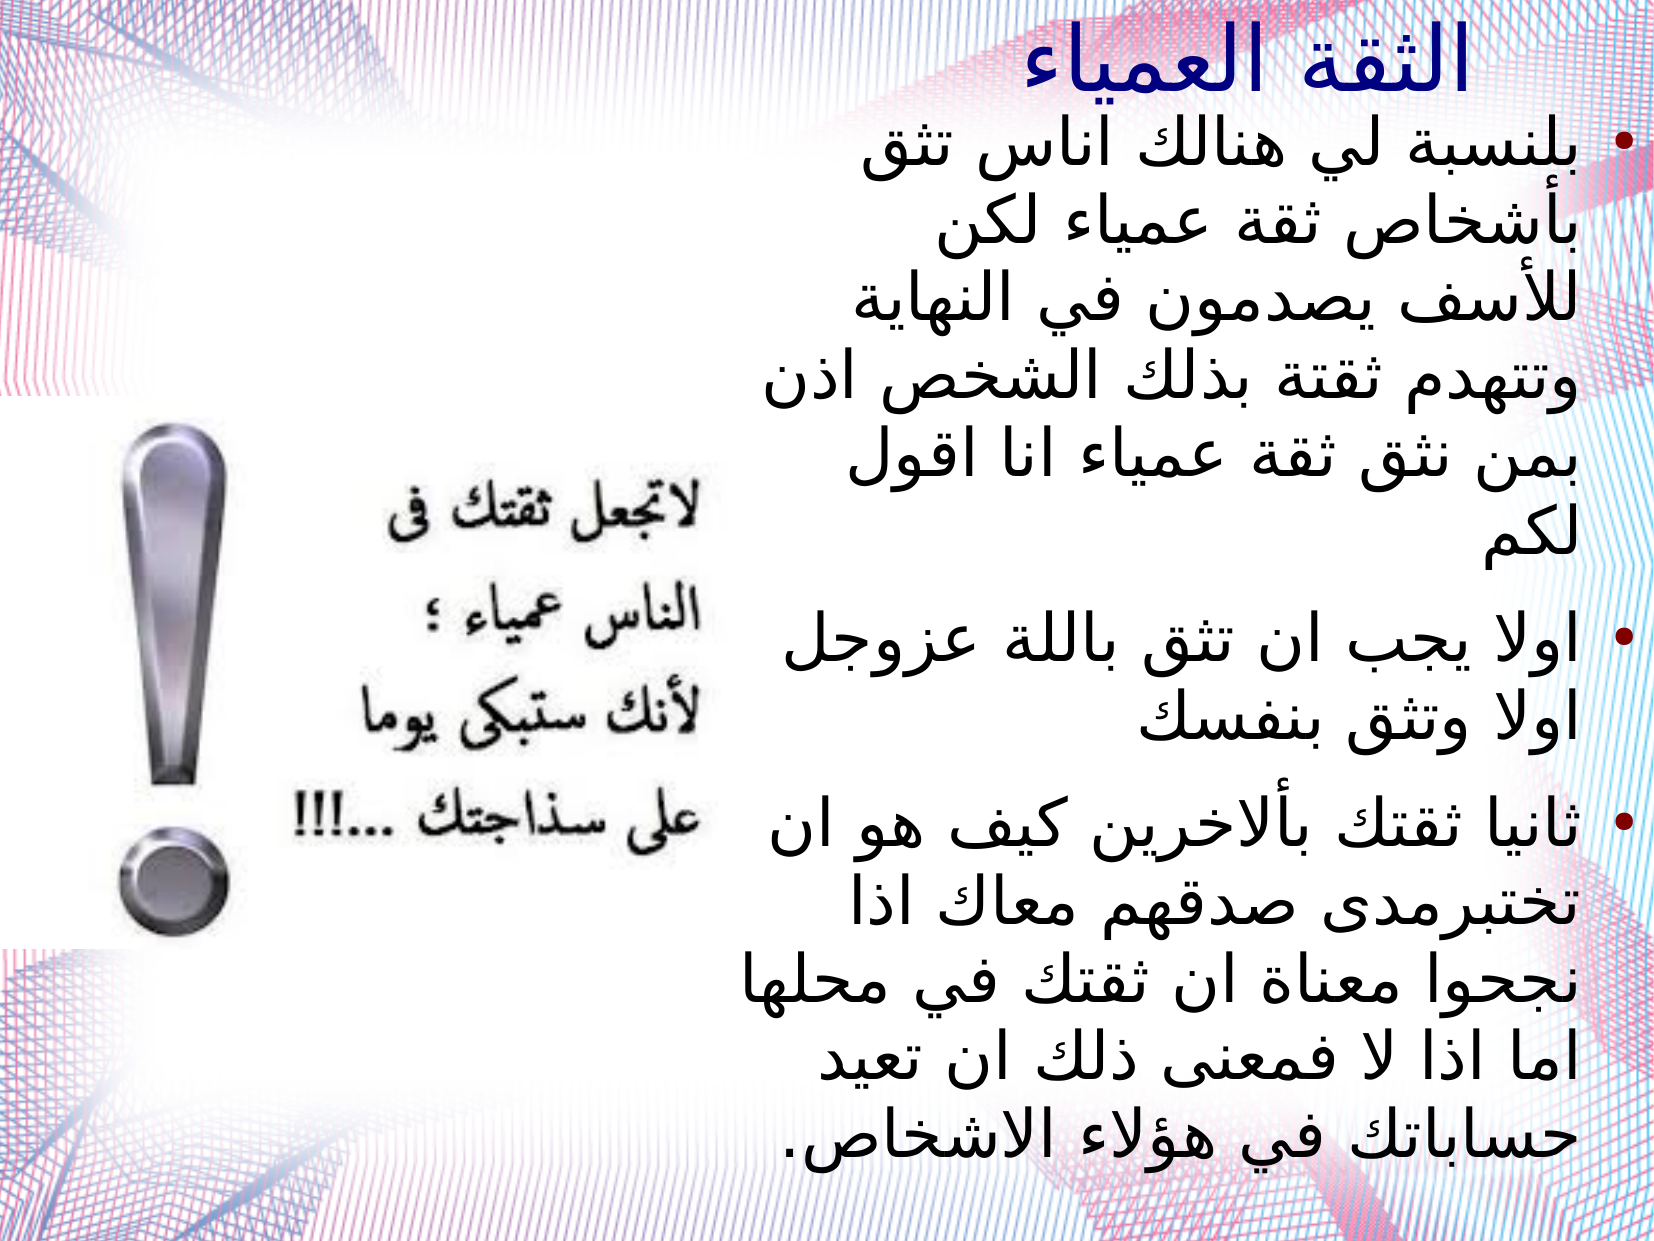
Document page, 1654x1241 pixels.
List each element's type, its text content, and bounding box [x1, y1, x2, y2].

title الثقة العمياء [503, 0, 1654, 164]
picture [0, 0, 1654, 1241]
list بلنسبة لي هنالك اناس تثق بأشخاص ثقة عمياء لكن للأسف يصدمون في النهاية وتتهدم ثقتة بذلك الشخص اذن بمن نثق ثقة عمياء انا اقول لكم اولا يجب ان تثق باللة عزوجل اولا وتثق بنفسك ثانيا ثقتك بألاخرين كيف هو ان تختبرمدى صدقهم معاك اذا نجحوا معناة ان ثقتك في محلها اما اذا لا فمعنى ذلك ان تعيد حساباتك في هؤلاء الاشخاص. [730, 103, 1654, 1227]
